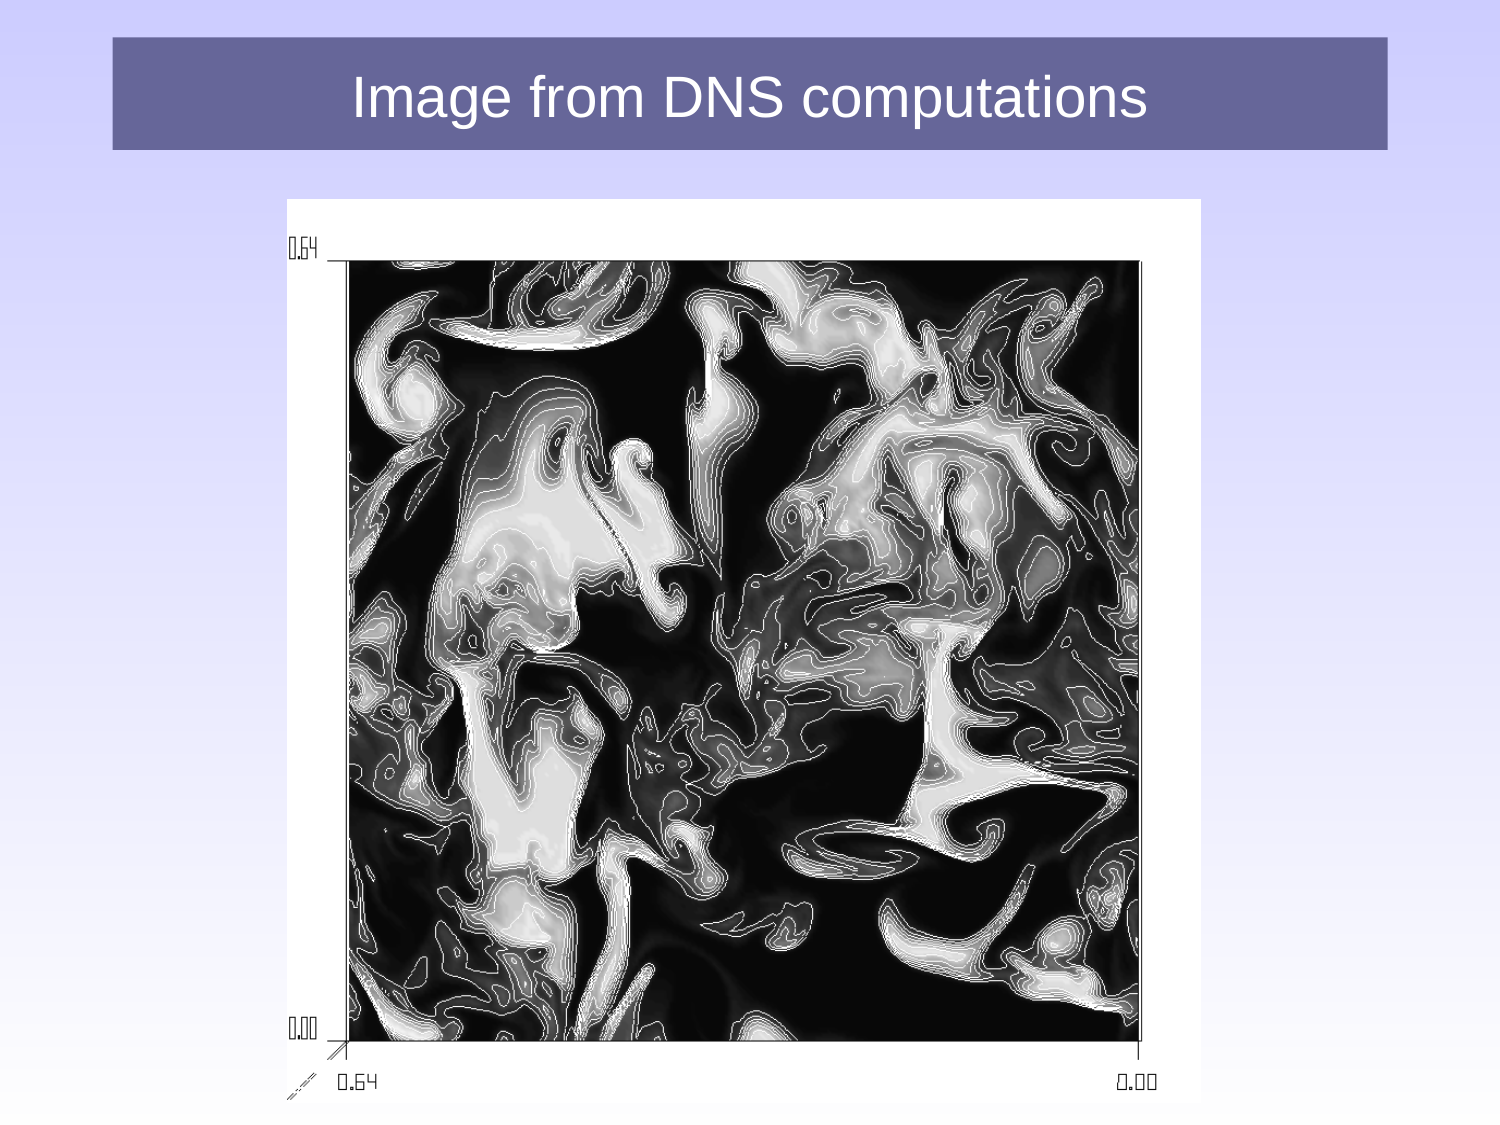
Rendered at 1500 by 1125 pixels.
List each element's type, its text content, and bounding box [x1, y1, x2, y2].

text_box Image from DNS computations [112, 37, 1388, 150]
picture [287, 199, 1201, 1103]
